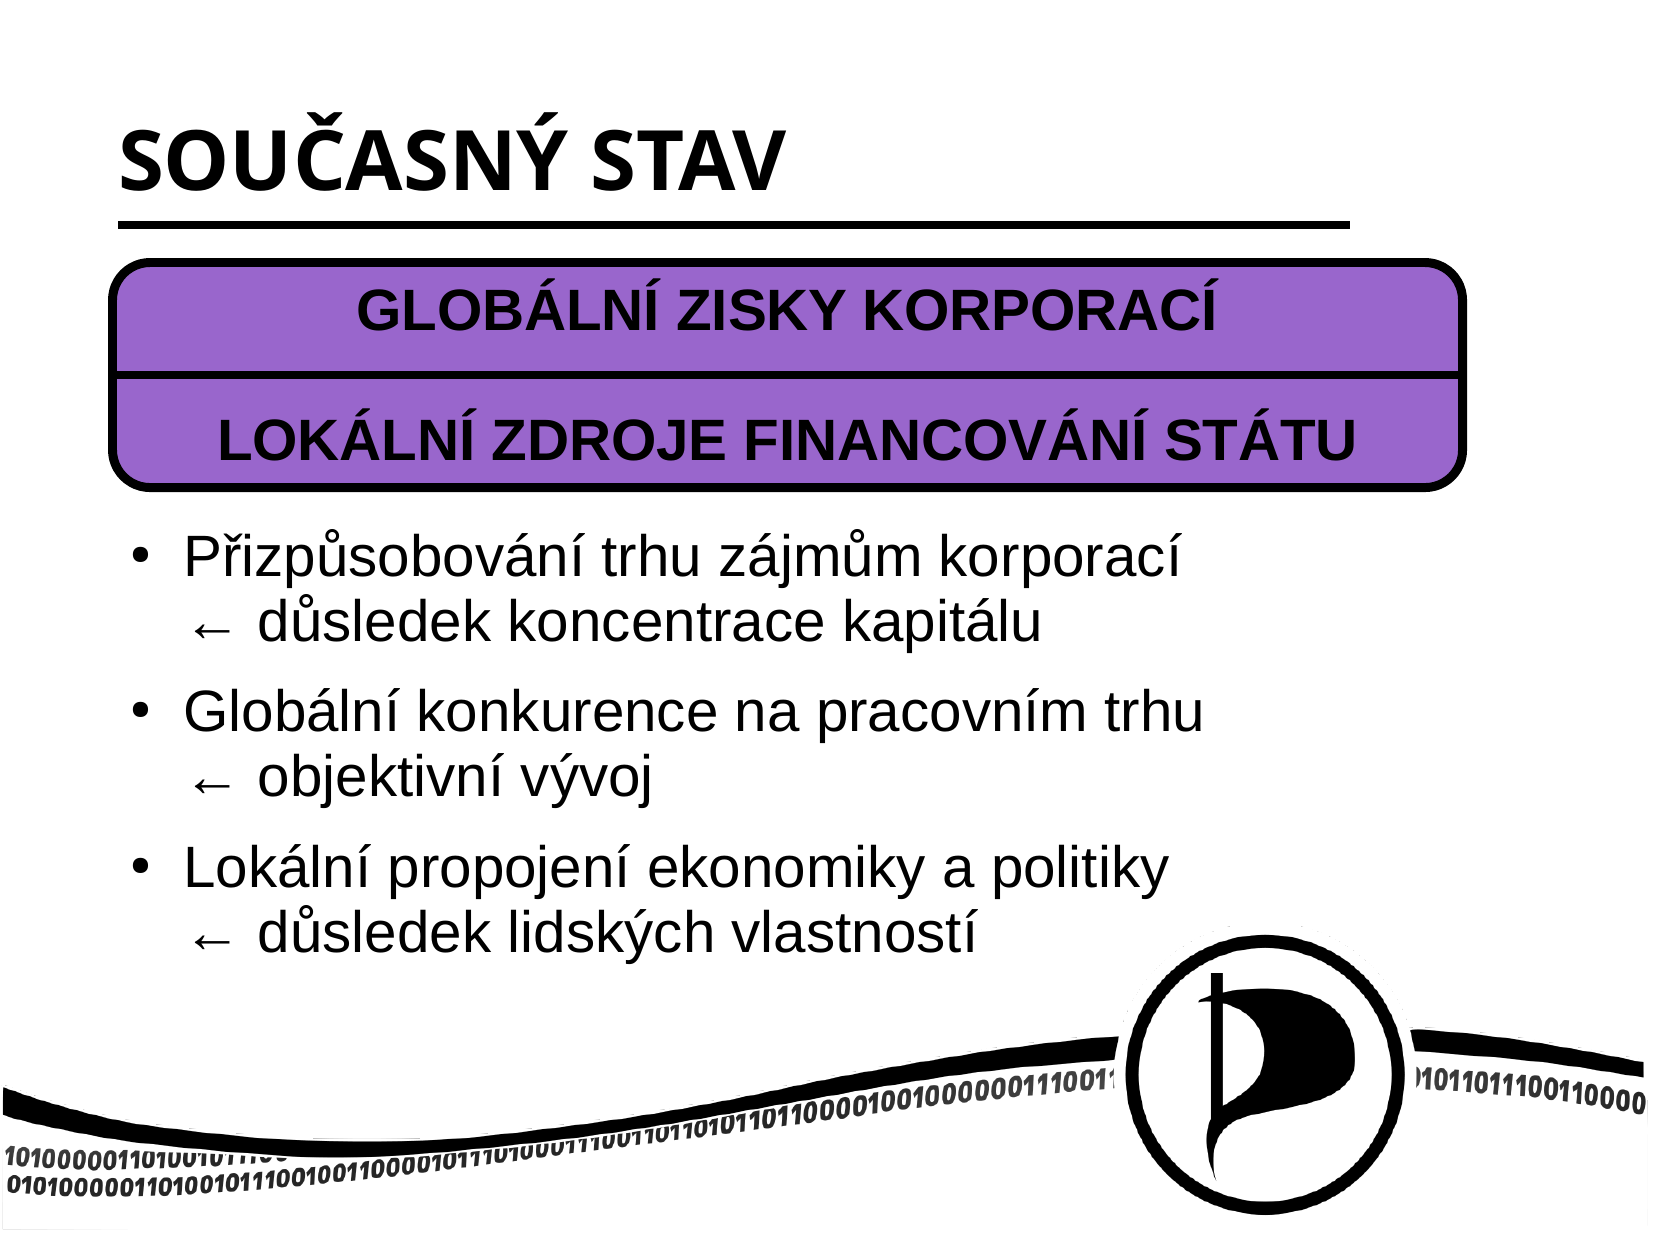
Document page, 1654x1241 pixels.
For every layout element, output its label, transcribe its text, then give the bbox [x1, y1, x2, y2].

list Přizpůsobování trhu zájmům korporací ← důsledek koncentrace kapitálu Globální konkurence na pracovním trhu ← objektivní vývoj Lokální propojení ekonomiky a politiky ← důsledek lidských vlastností [112, 523, 1538, 1052]
title SOUČASNÝ STAV [118, 22, 1576, 216]
picture [0, 922, 1648, 1230]
text_box GLOBÁLNÍ ZISKY KORPORACÍ LOKÁLNÍ ZDROJE FINANCOVÁNÍ STÁTU [112, 372, 1463, 488]
text_box GLOBÁLNÍ ZISKY KORPORACÍ LOKÁLNÍ ZDROJE FINANCOVÁNÍ STÁTU [112, 262, 1463, 371]
